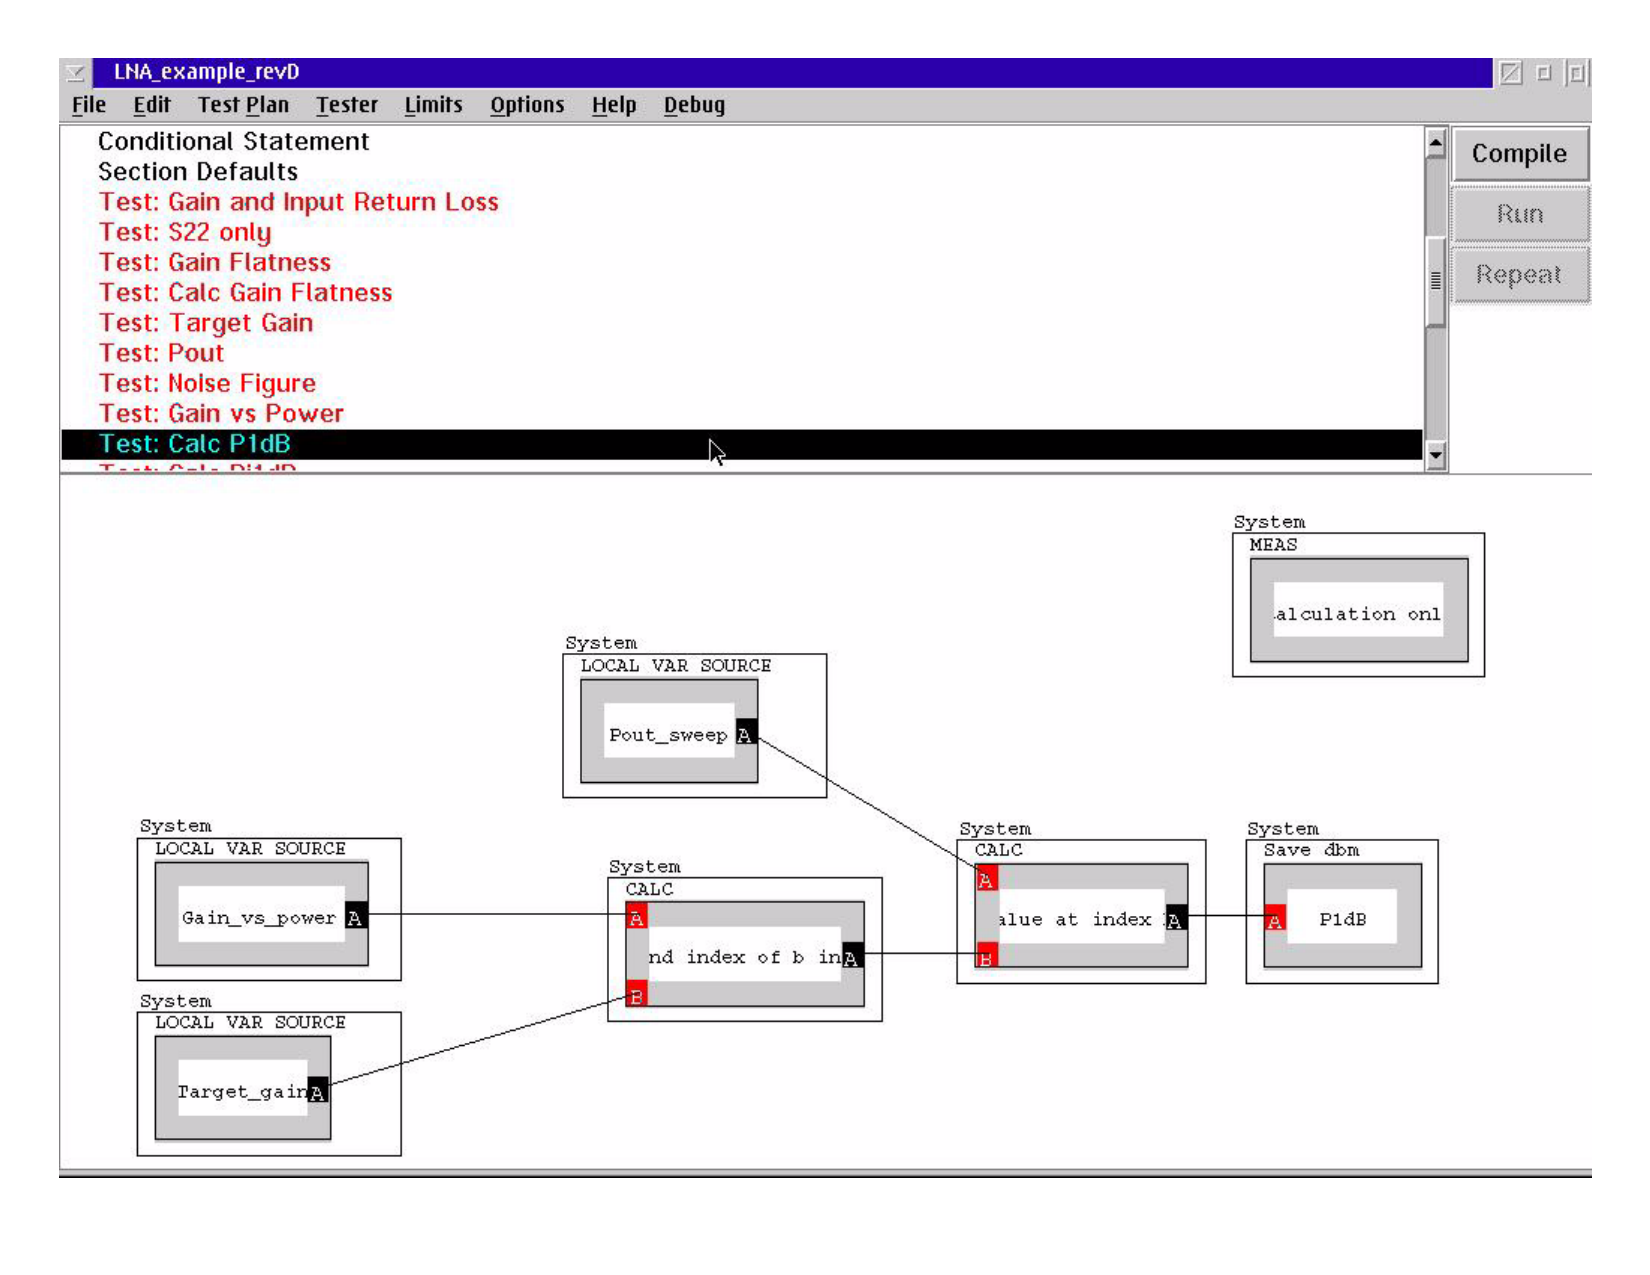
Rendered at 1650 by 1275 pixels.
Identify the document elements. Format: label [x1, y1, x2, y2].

picture [59, 58, 1592, 1178]
